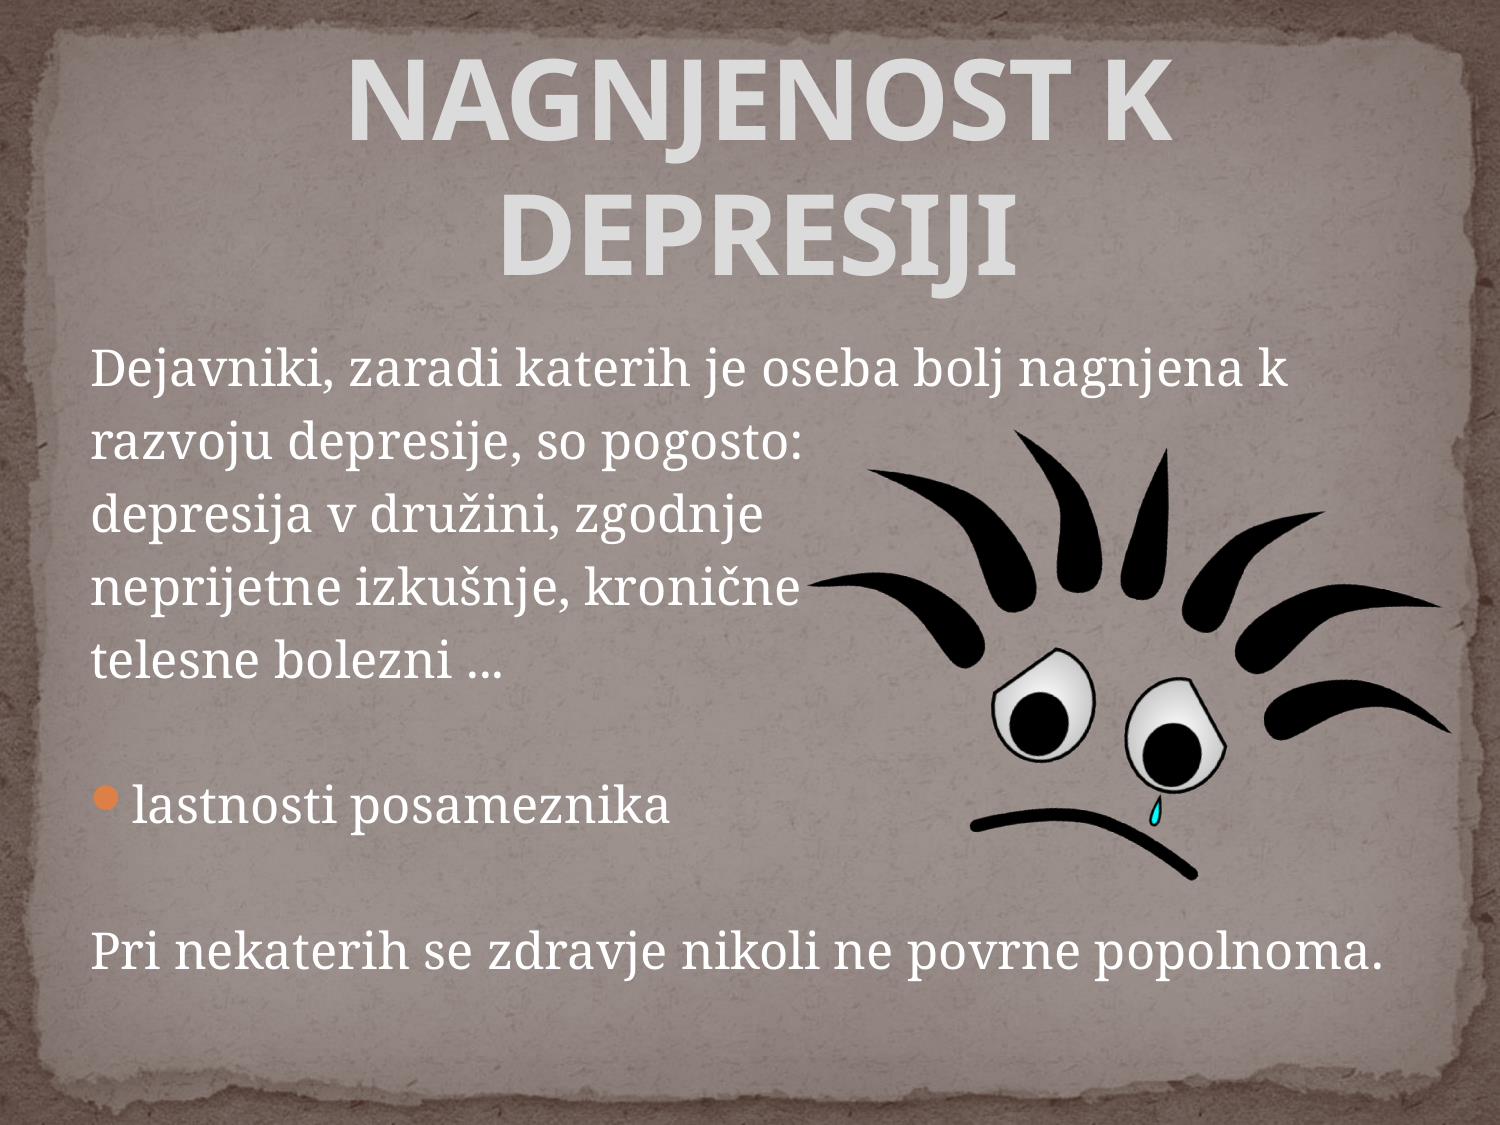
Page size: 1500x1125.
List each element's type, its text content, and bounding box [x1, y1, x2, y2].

picture [0, 0, 1500, 1125]
list Dejavniki, zaradi katerih je oseba bolj nagnjena k razvoju depresije, so pogosto: depresija v družini, zgodnje neprijetne izkušnje, kronične telesne bolezni ... lastnosti posameznika Pri nekaterih se zdravje nikoli ne povrne popolnoma. [75, 328, 1425, 1000]
title NAGNJENOST K DEPRESIJI [82, 105, 1432, 306]
